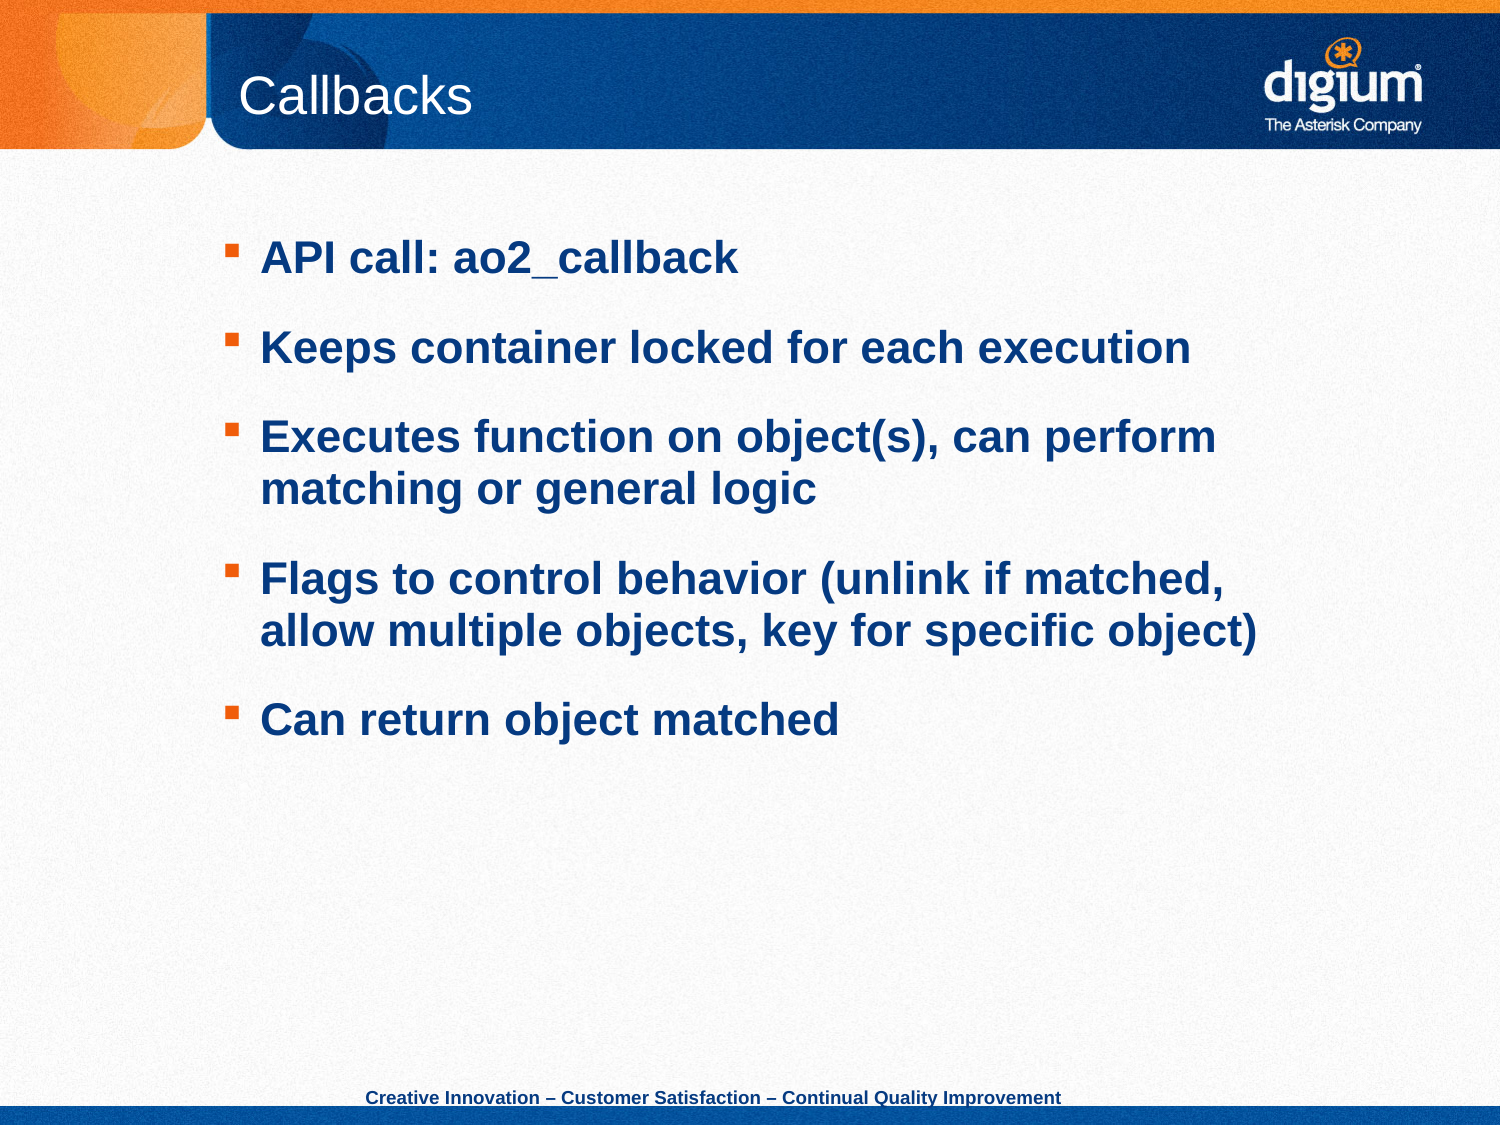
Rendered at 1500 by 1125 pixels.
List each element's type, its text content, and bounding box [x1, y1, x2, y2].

title Callbacks [238, 27, 1243, 127]
picture [0, 0, 1500, 1125]
list API call: ao2_callback Keeps container locked for each execution Executes function on object(s), can perform matching or general logic Flags to control behavior (unlink if matched, allow multiple objects, key for specific object) Can return object matched [206, 224, 1301, 967]
